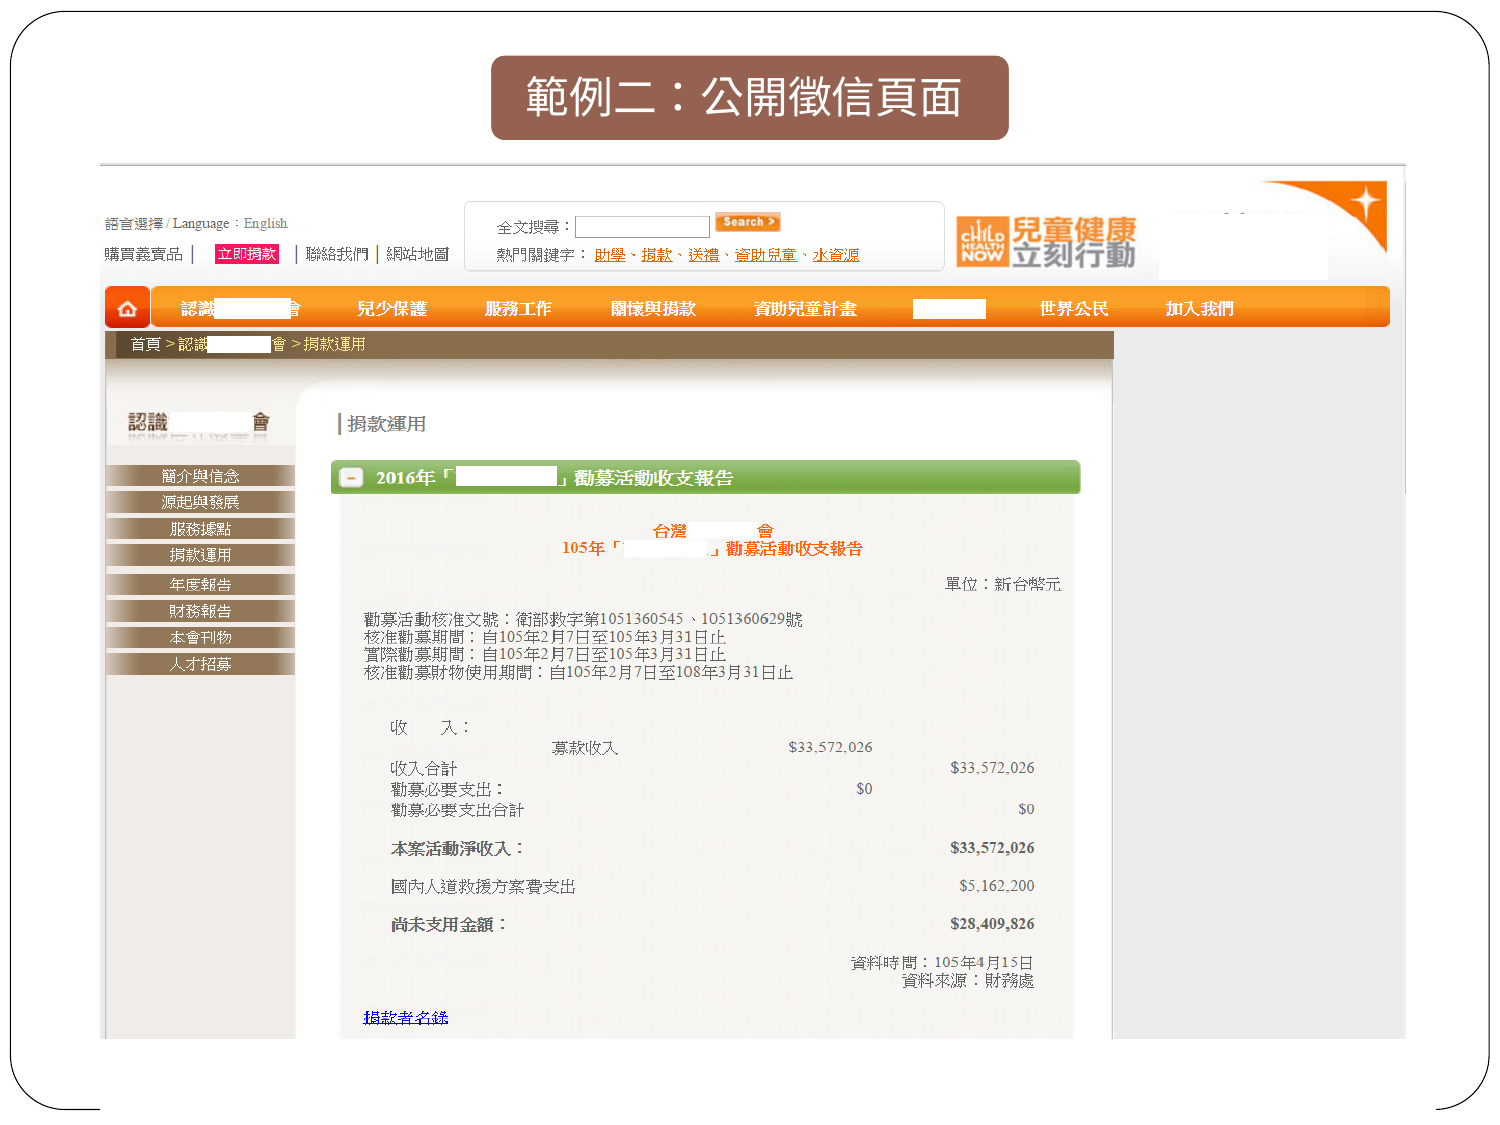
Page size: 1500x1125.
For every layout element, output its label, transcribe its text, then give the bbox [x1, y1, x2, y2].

text_box 範例二：公開徵信頁面 [513, 61, 987, 139]
text_box [490, 54, 1010, 142]
picture [100, 163, 1436, 1125]
